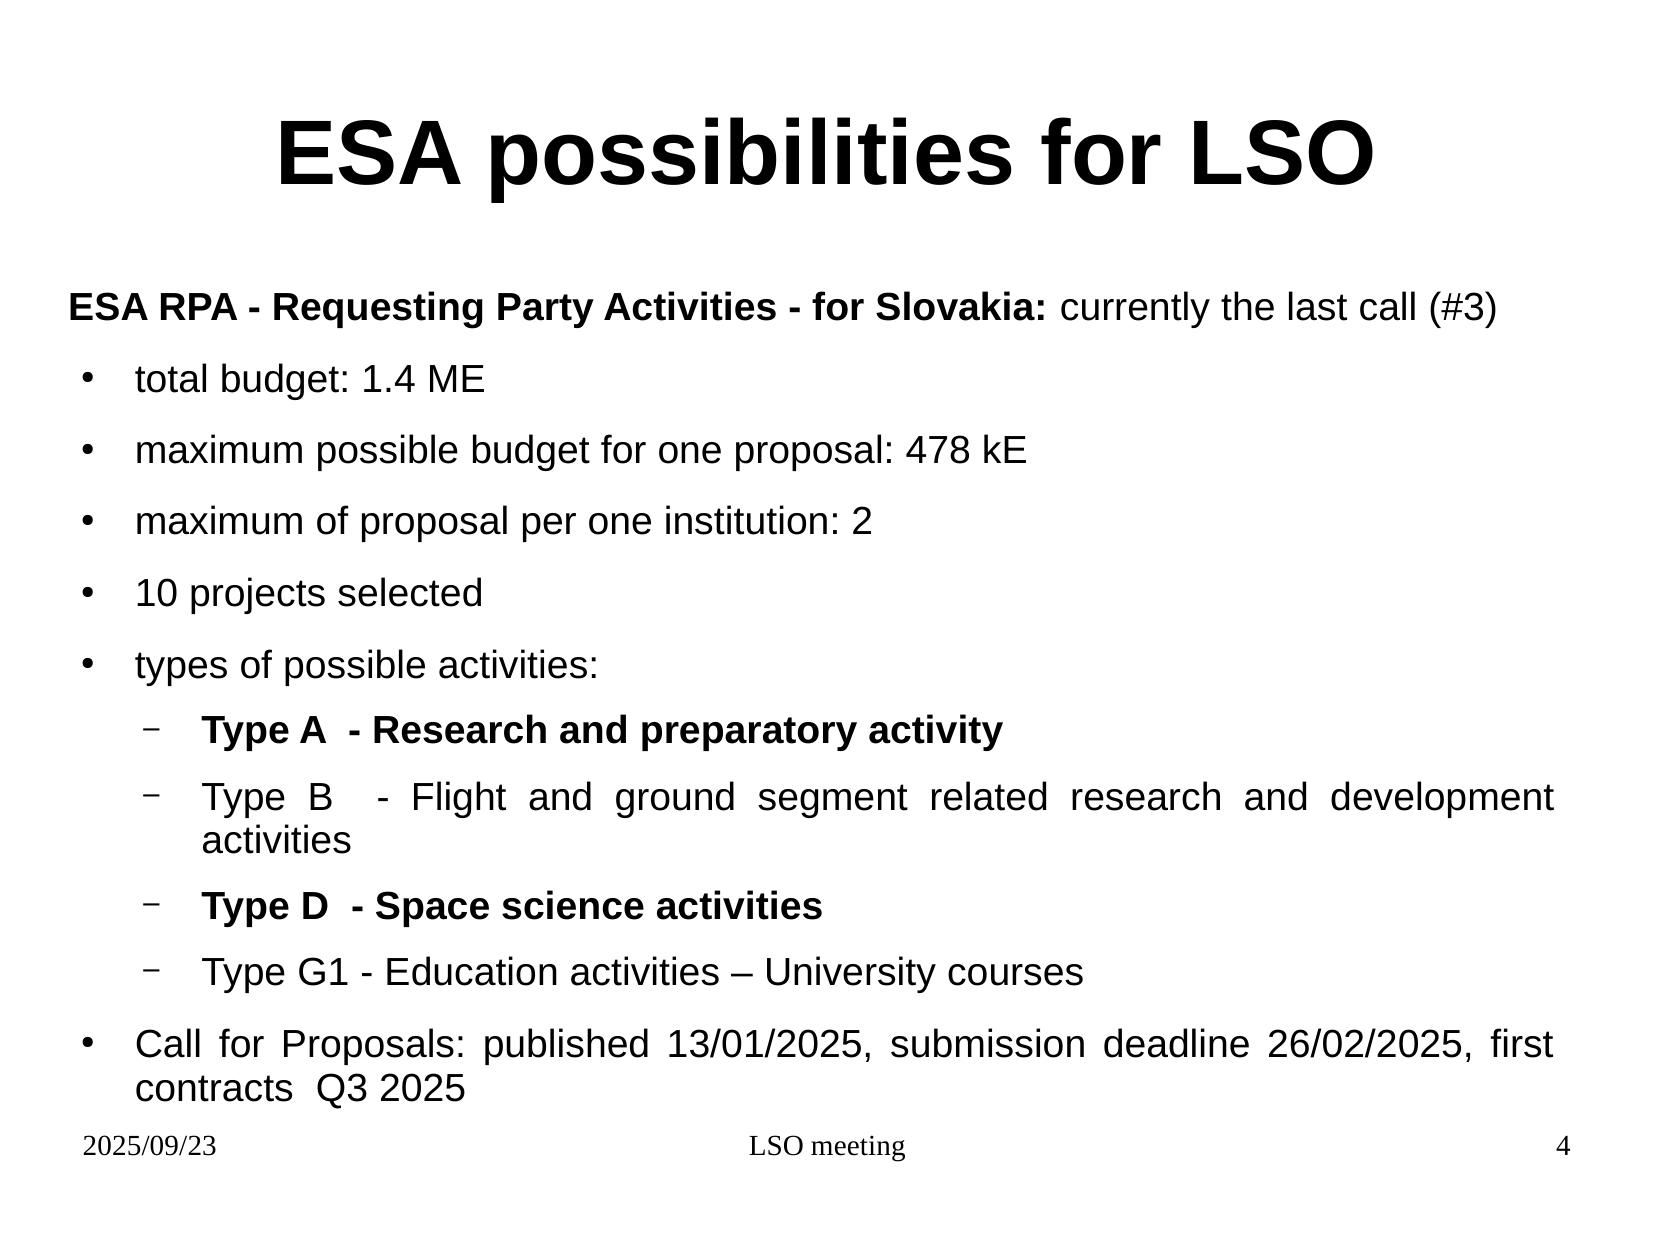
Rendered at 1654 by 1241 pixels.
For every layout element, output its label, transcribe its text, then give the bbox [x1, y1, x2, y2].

title ESA possibilities for LSO [82, 49, 1571, 257]
list ESA RPA - Requesting Party Activities - for Slovakia: currently the last call (#3) total budget: 1.4 ME maximum possible budget for one proposal: 478 kE maximum of proposal per one institution: 2 10 projects selected types of possible activities: Type A - Research and preparatory activity Type B - Flight and ground segment related research and development activities Type D - Space science activities Type G1 - Education activities – University courses Call for Proposals: published 13/01/2025, submission deadline 26/02/2025, first contracts Q3 2025 [68, 285, 1557, 1111]
